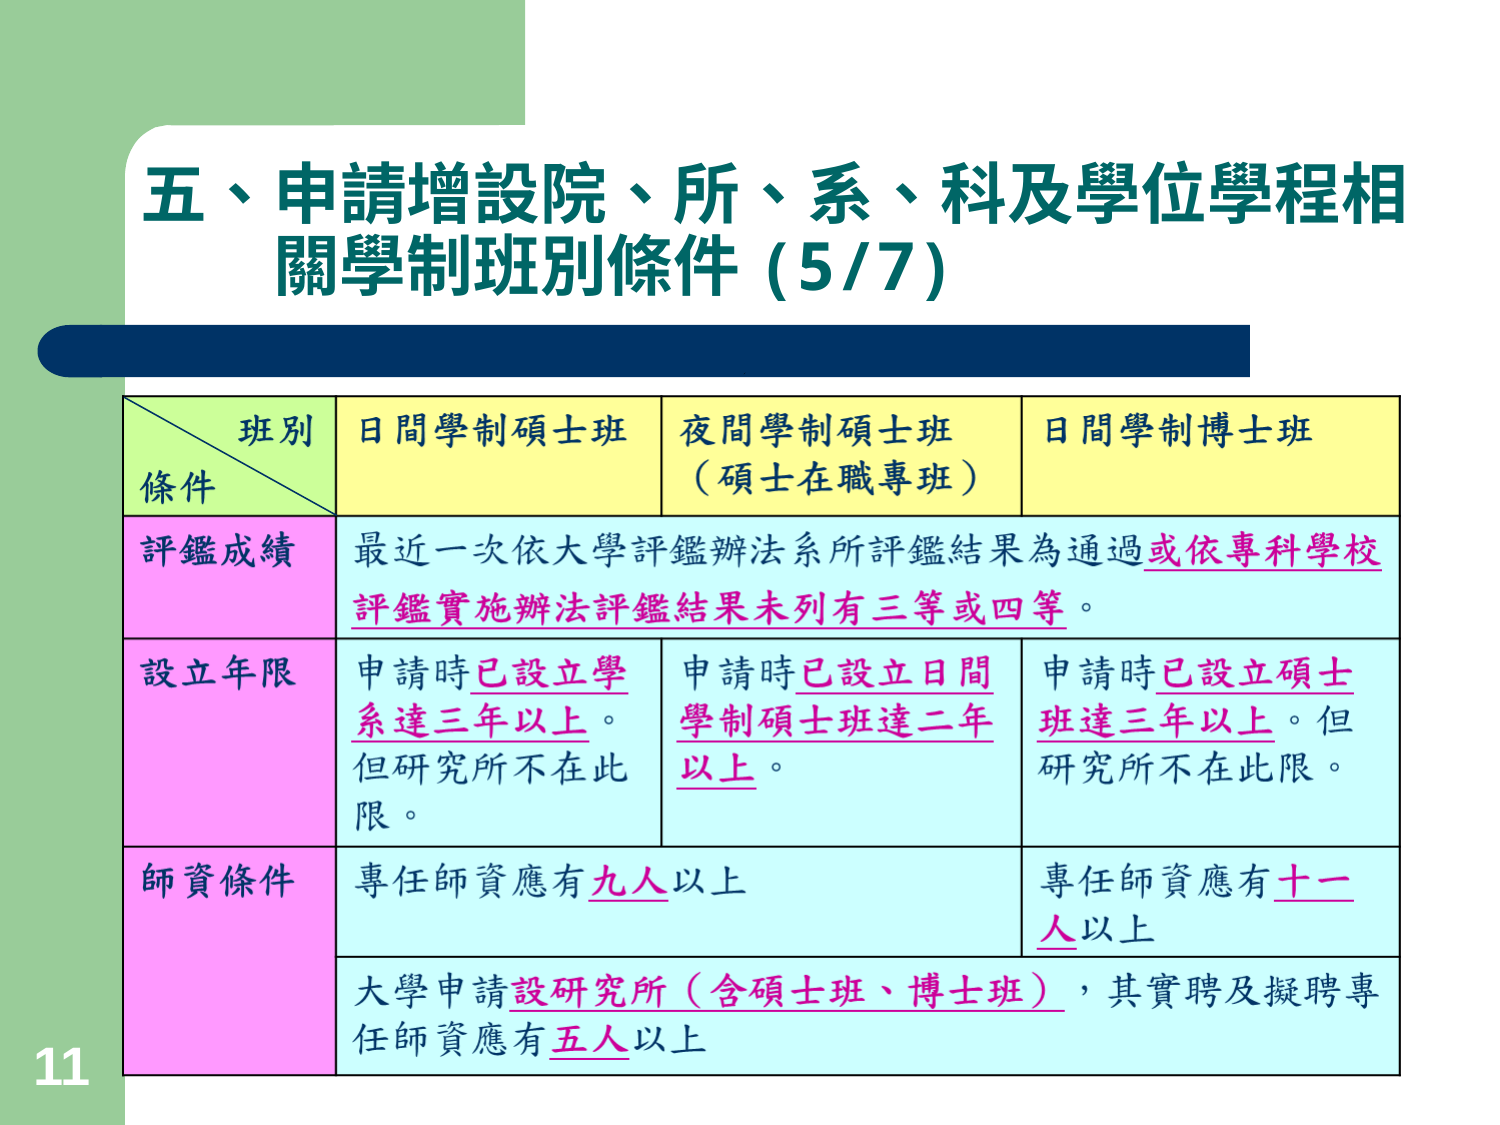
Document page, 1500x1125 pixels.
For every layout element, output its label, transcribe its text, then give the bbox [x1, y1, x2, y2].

picture [113, 392, 1406, 1086]
text_box [13, 1023, 111, 1105]
title 五、申請增設院、所、系、科及學位學程相關學制班別條件(5/7) [125, 125, 1426, 313]
